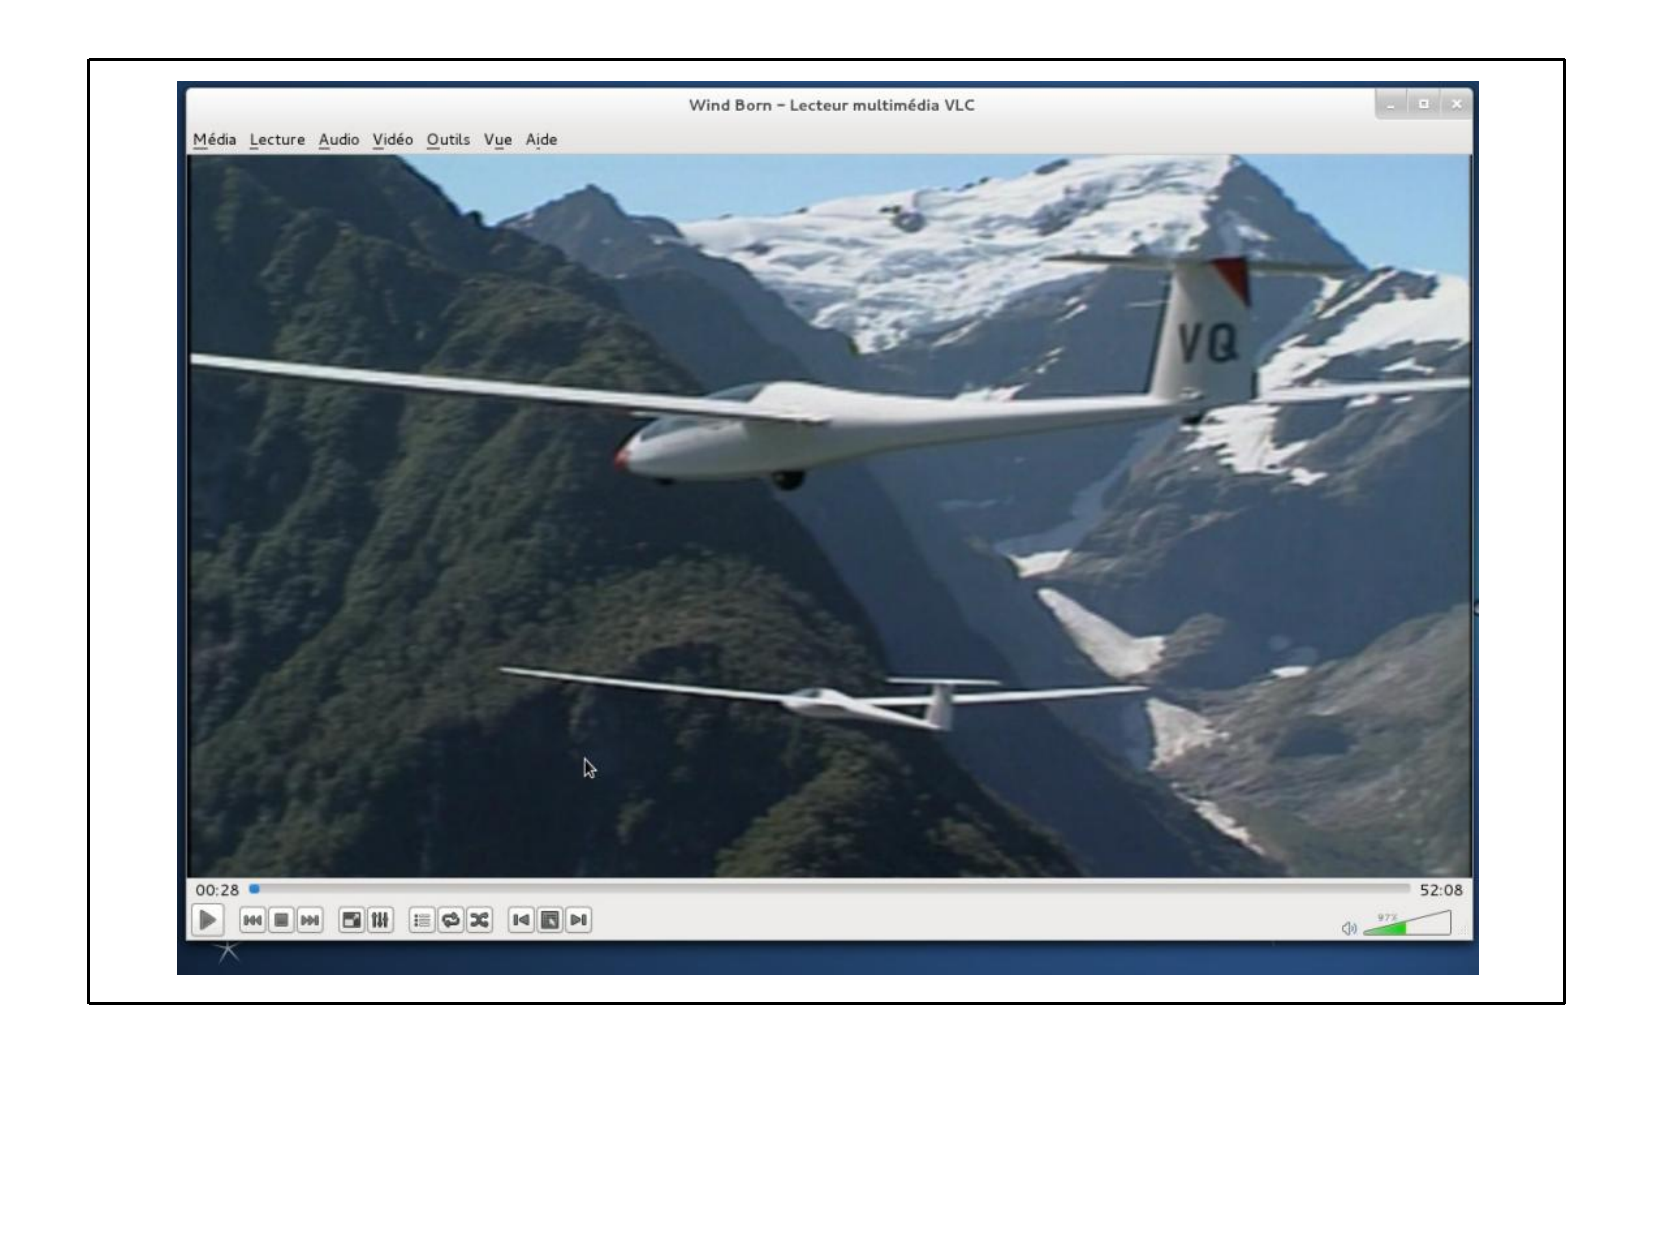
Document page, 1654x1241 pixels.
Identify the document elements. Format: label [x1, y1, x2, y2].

picture [177, 81, 1479, 975]
text_box [88, 59, 1565, 1004]
